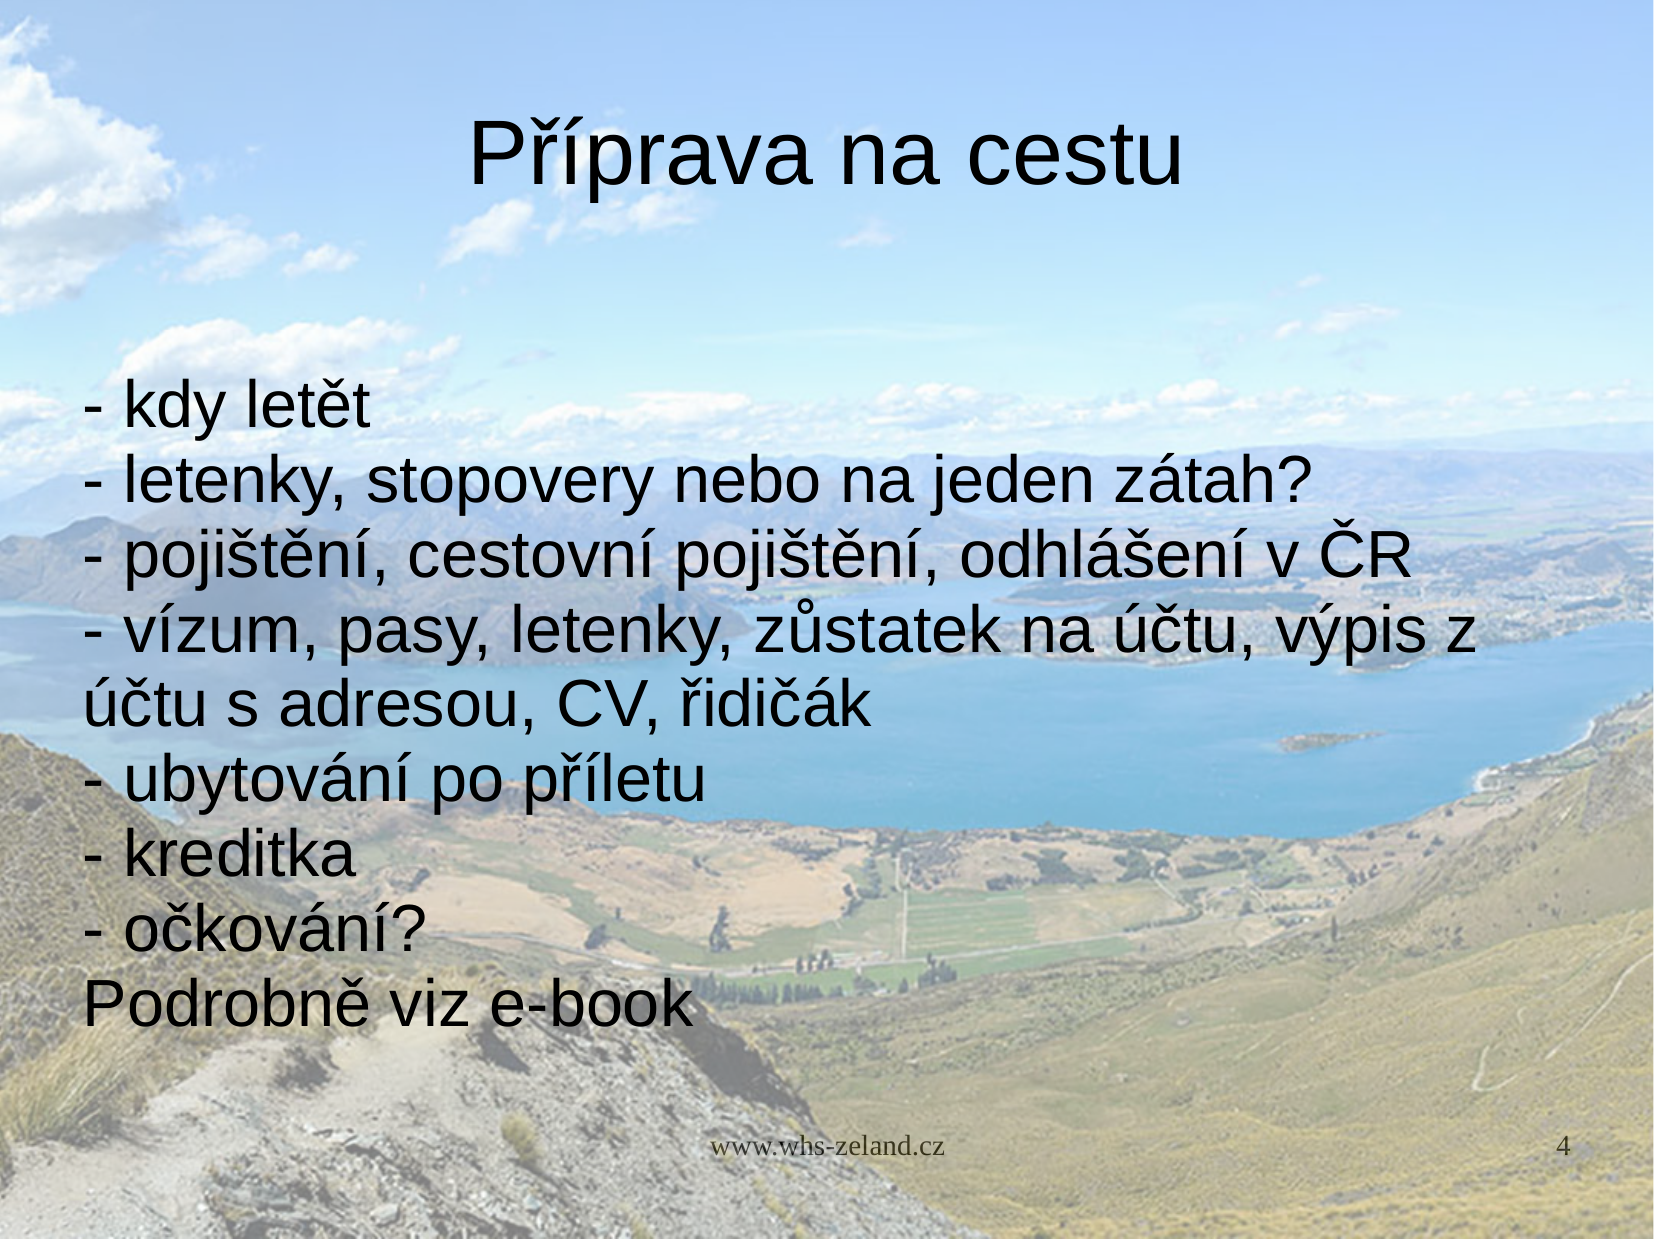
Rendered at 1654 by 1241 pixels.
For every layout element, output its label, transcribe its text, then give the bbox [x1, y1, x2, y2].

subtitle - kdy letět - letenky, stopovery nebo na jeden zátah? - pojištění, cestovní pojištění, odhlášení v ČR - vízum, pasy, letenky, zůstatek na účtu, výpis z účtu s adresou, CV, řidičák - ubytování po příletu - kreditka - očkování? Podrobně viz e-book [82, 367, 1571, 1087]
picture [0, 0, 1654, 1239]
title Příprava na cestu [82, 49, 1571, 257]
